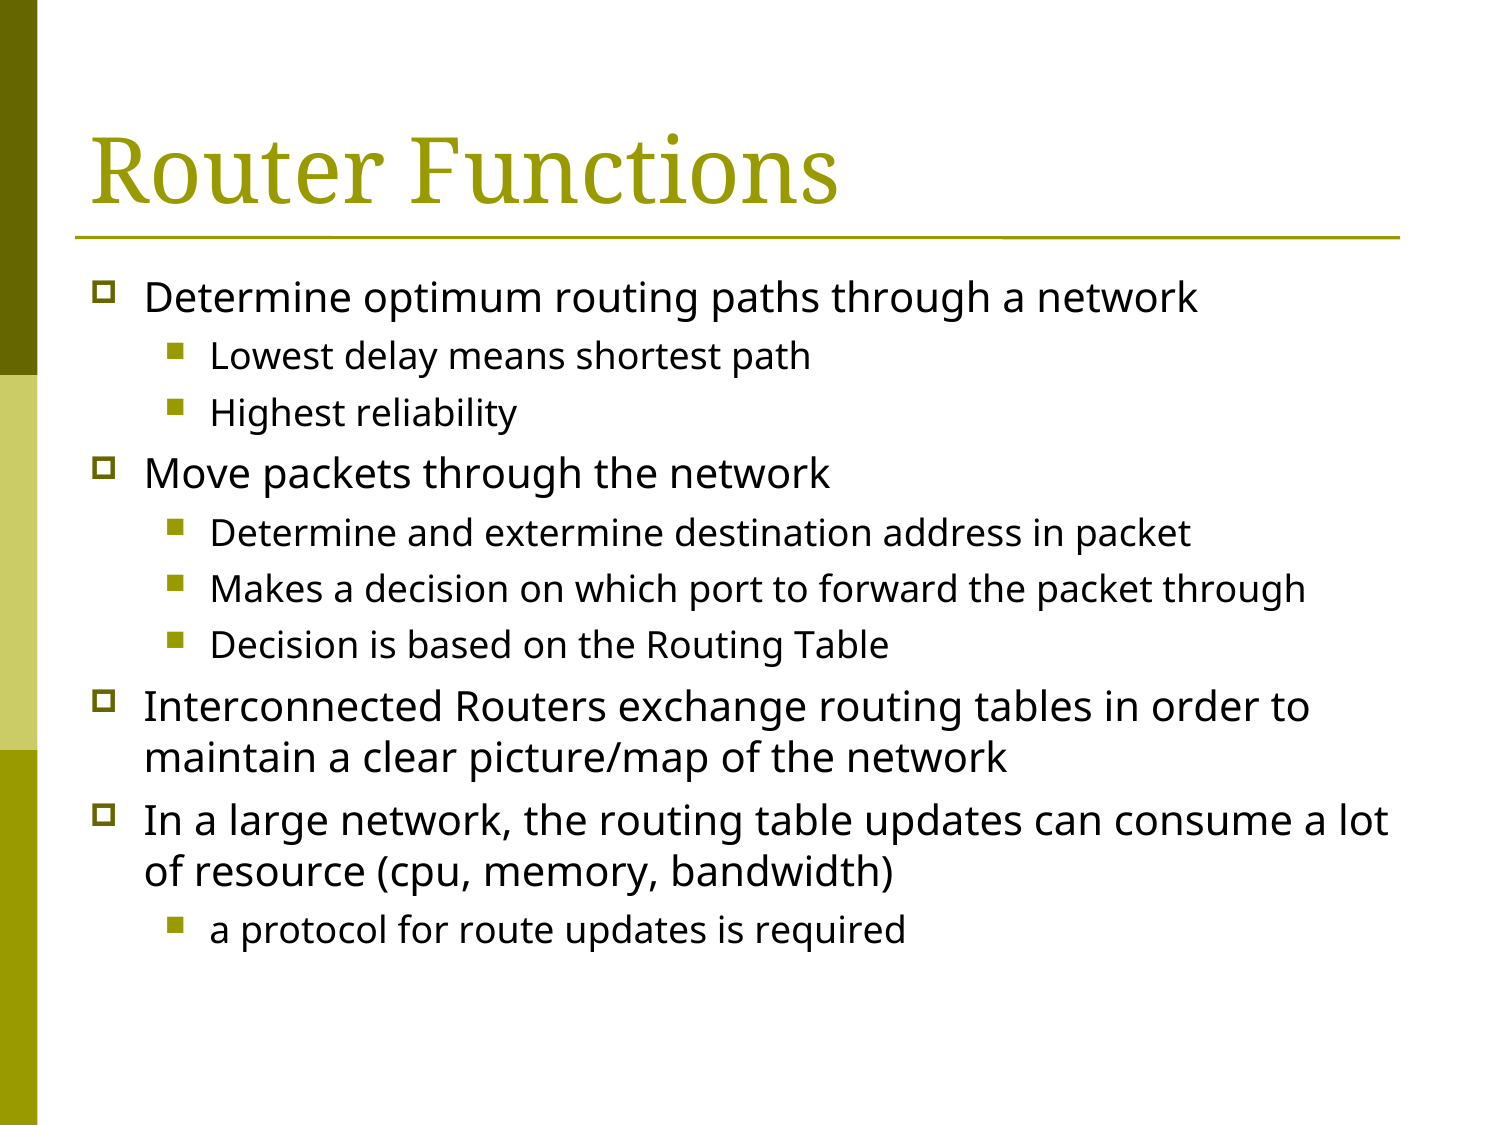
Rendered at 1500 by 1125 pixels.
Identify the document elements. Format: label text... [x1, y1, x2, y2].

title Router Functions [75, 45, 1426, 233]
list Determine optimum routing paths through a network Lowest delay means shortest path Highest reliability Move packets through the network Determine and extermine destination address in packet Makes a decision on which port to forward the packet through Decision is based on the Routing Table Interconnected Routers exchange routing tables in order to maintain a clear picture/map of the network In a large network, the routing table updates can consume a lot of resource (cpu, memory, bandwidth) a protocol for route updates is required [75, 262, 1426, 1076]
